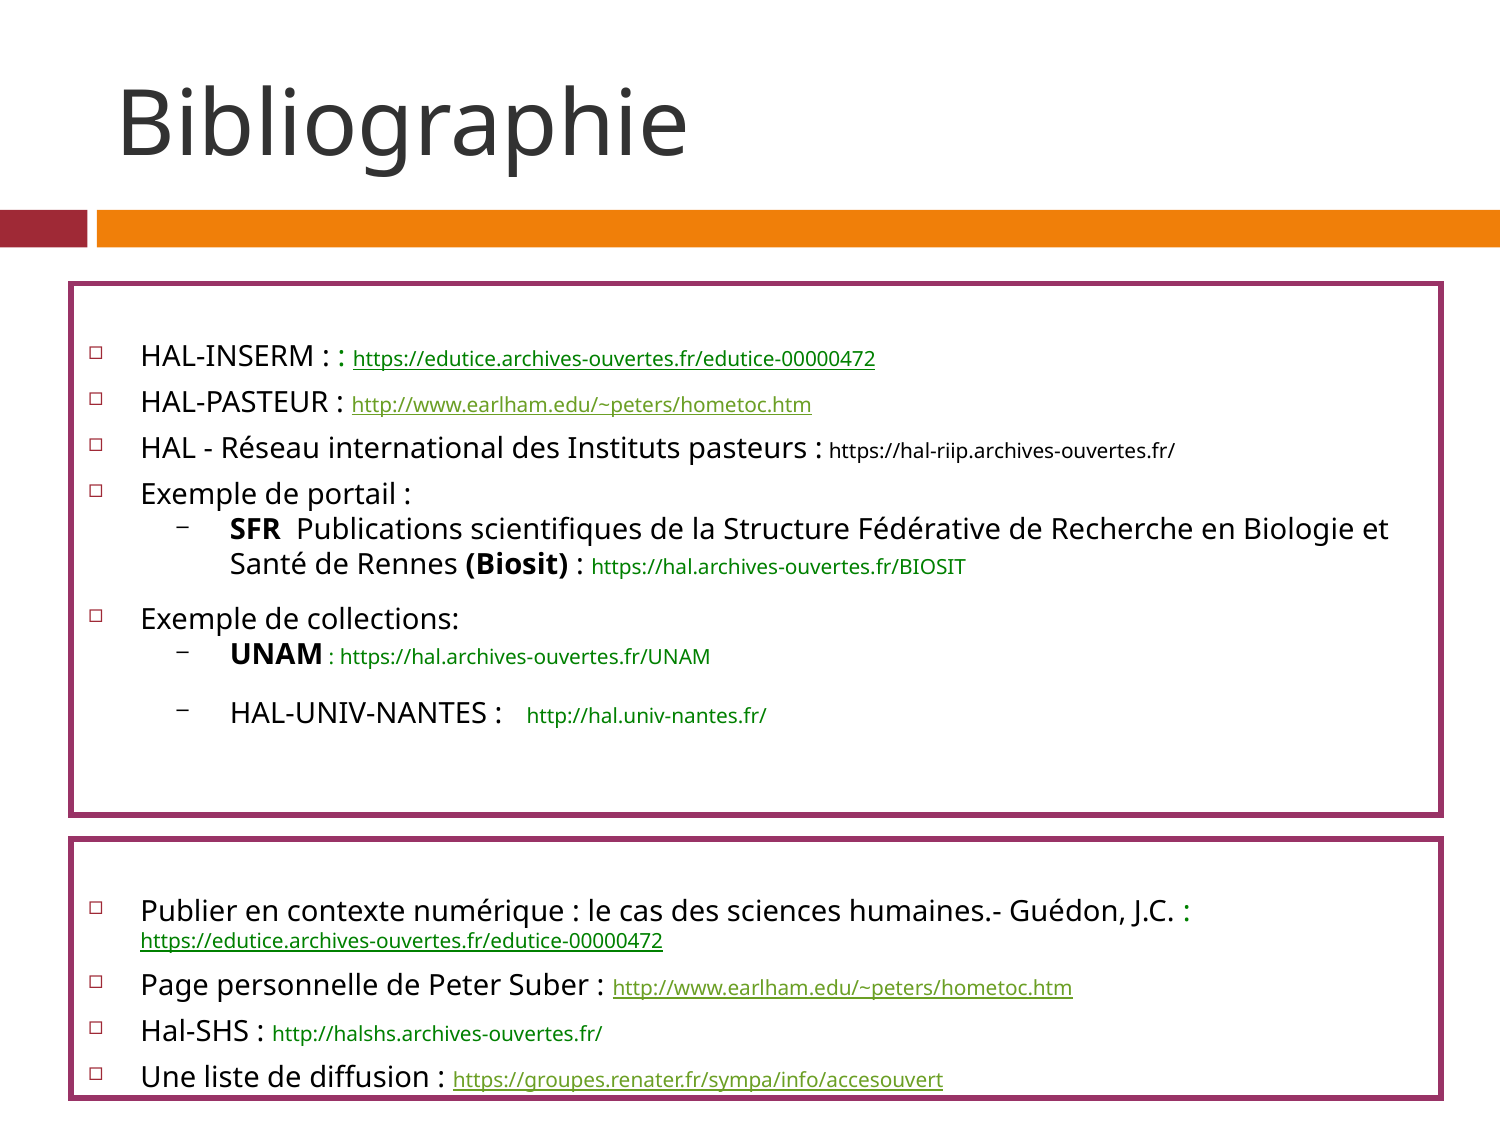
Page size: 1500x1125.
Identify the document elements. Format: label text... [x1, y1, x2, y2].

list HAL-INSERM : : https://edutice.archives-ouvertes.fr/edutice-00000472 HAL-PASTEUR : http://www.earlham.edu/~peters/hometoc.htm HAL - Réseau international des Instituts pasteurs : https://hal-riip.archives-ouvertes.fr/ Exemple de portail : SFR Publications scientifiques de la Structure Fédérative de Recherche en Biologie et Santé de Rennes (Biosit) : https://hal.archives-ouvertes.fr/BIOSIT Exemple de collections: UNAM : https://hal.archives-ouvertes.fr/UNAM HAL-UNIV-NANTES : http://hal.univ-nantes.fr/ [70, 283, 1441, 815]
list Publier en contexte numérique : le cas des sciences humaines.- Guédon, J.C. : https://edutice.archives-ouvertes.fr/edutice-00000472 Page personnelle de Peter Suber : http://www.earlham.edu/~peters/hometoc.htm Hal-SHS : http://halshs.archives-ouvertes.fr/ Une liste de diffusion : https://groupes.renater.fr/sympa/info/accesouvert [70, 838, 1441, 1099]
title Bibliographie [100, 37, 1438, 200]
